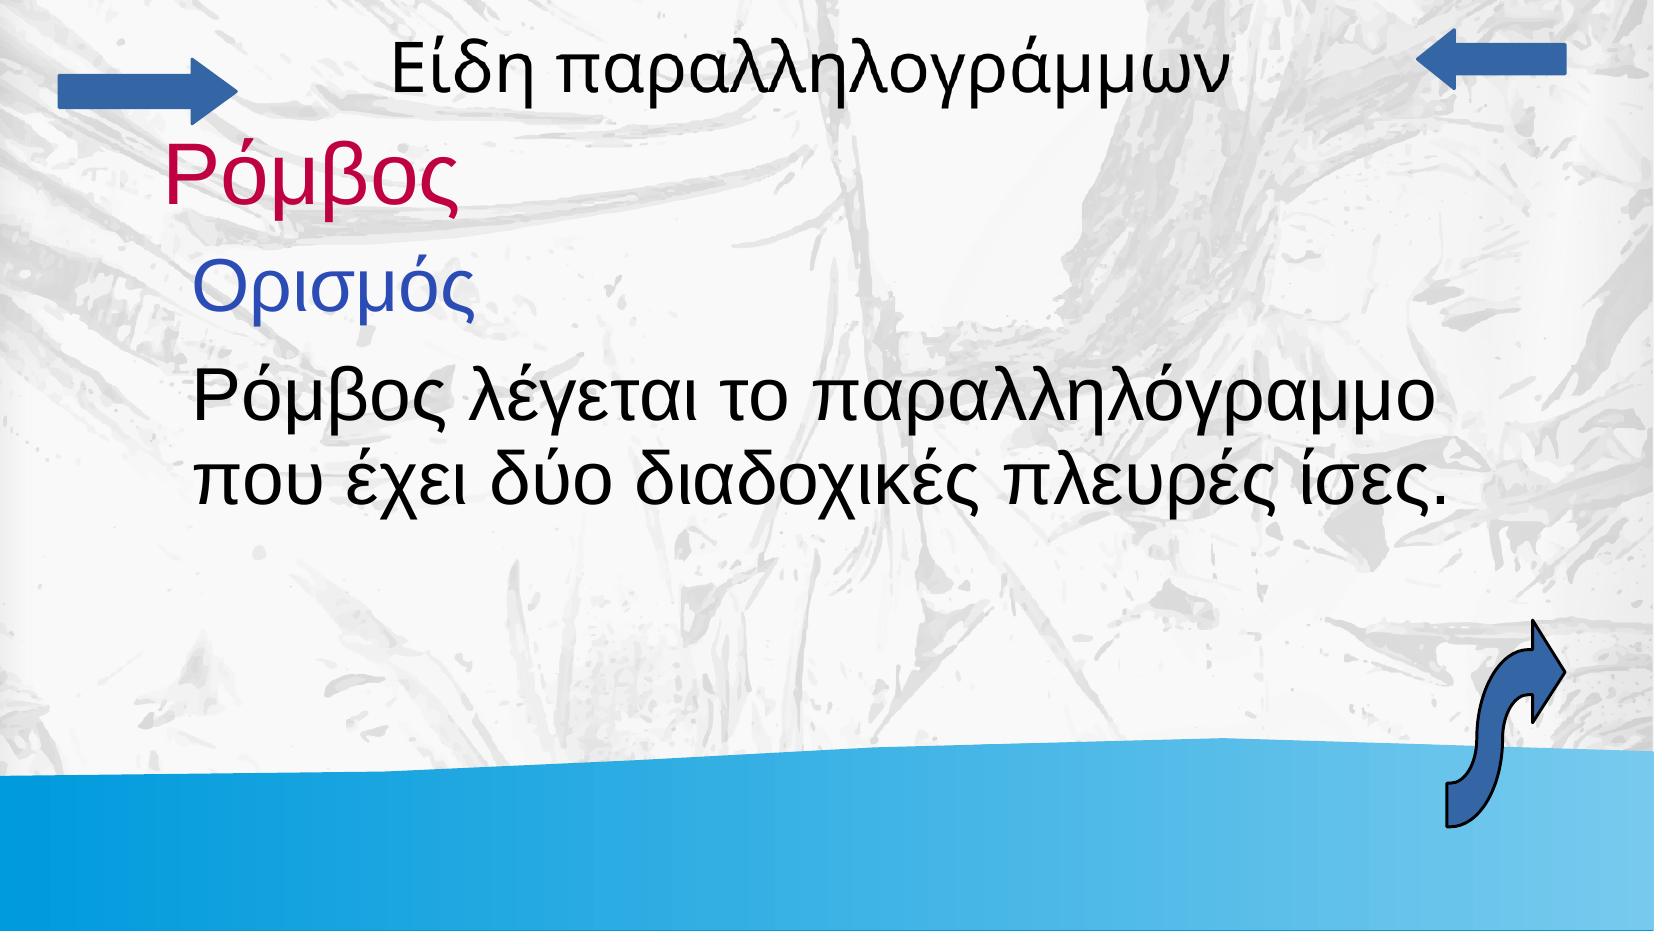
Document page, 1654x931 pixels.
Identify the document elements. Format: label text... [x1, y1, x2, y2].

text_box Ρόμβος [147, 118, 502, 207]
text_box [1446, 620, 1566, 827]
text_box [59, 59, 237, 124]
text_box [1417, 29, 1566, 89]
text_box Ορισμός Ρόμβος λέγεται το παραλληλόγραμμο που έχει δύο διαδοχικές πλευρές ίσες. [177, 236, 1565, 650]
picture [0, 0, 1654, 775]
